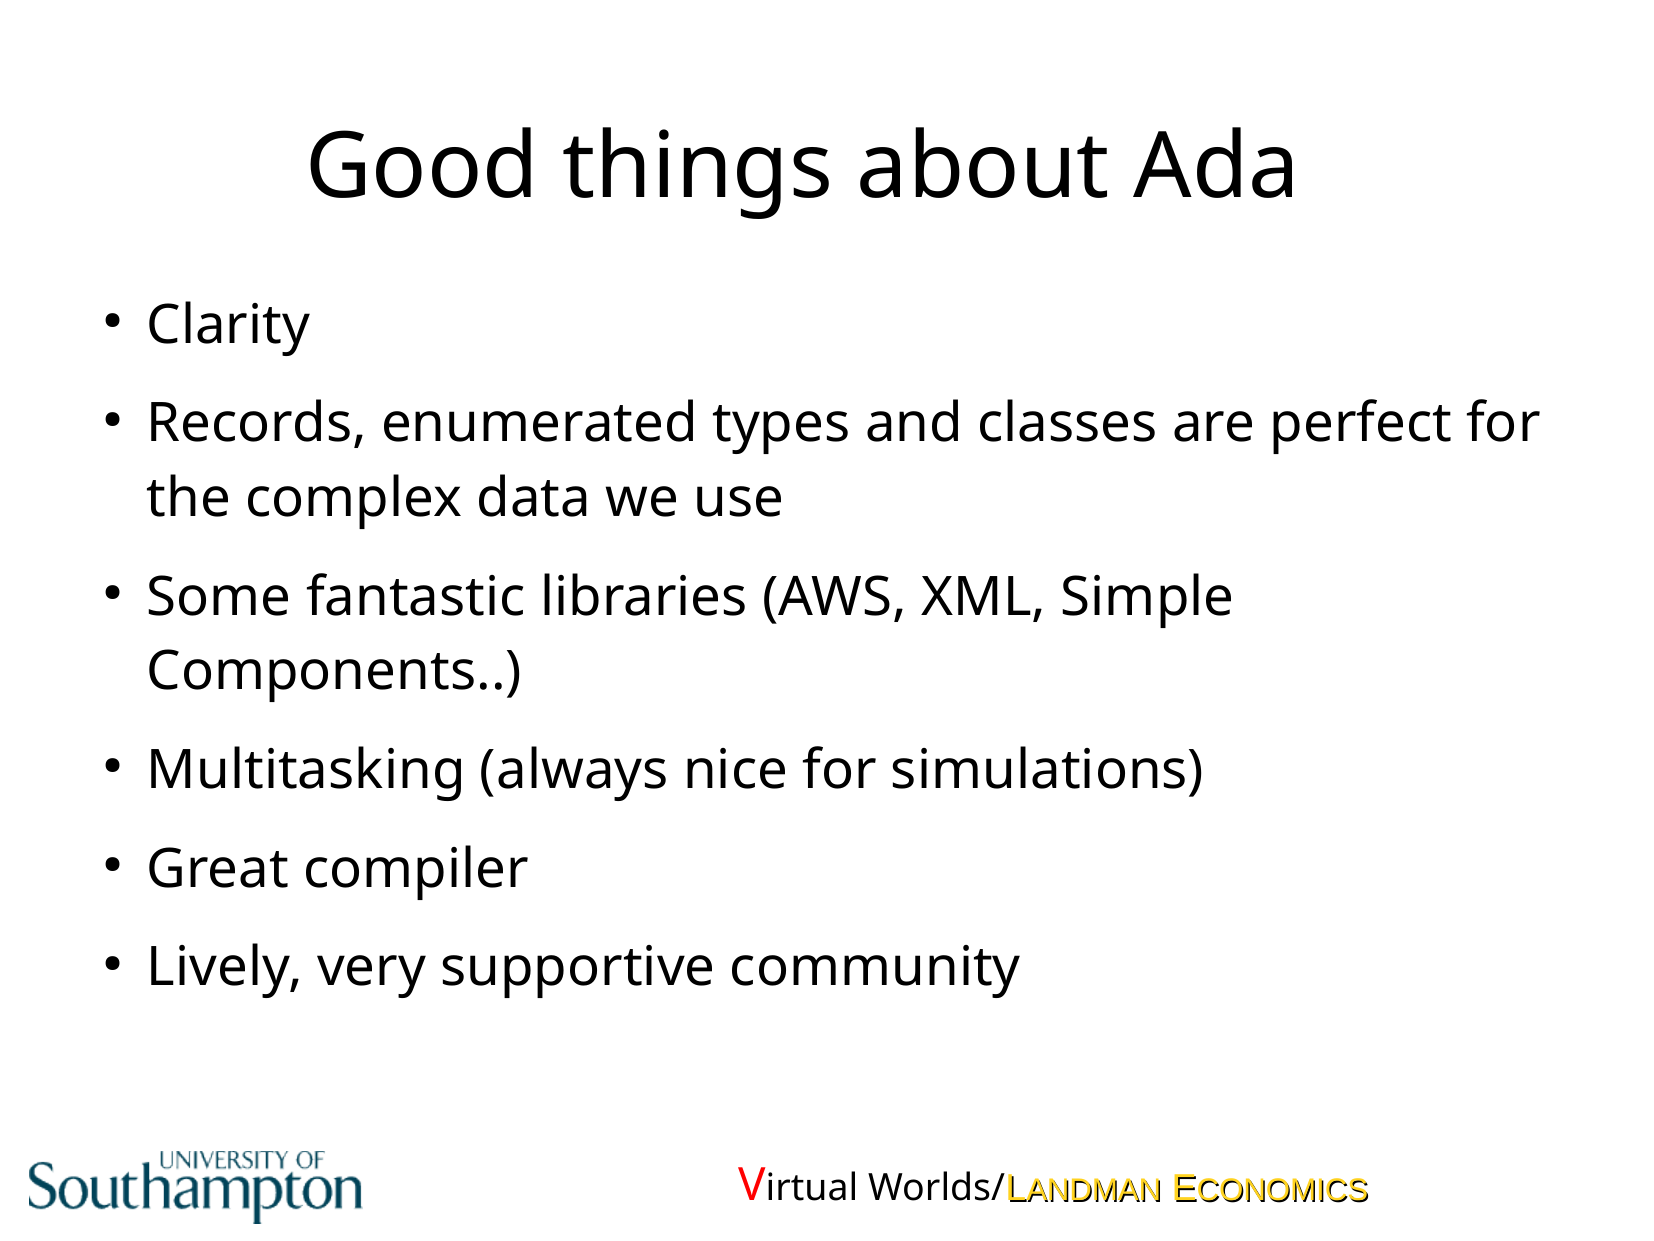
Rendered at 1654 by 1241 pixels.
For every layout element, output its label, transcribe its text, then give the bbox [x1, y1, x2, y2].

list Clarity Records, enumerated types and classes are perfect for the complex data we use Some fantastic libraries (AWS, XML, Simple Components..) Multitasking (always nice for simulations) Great compiler Lively, very supportive community [88, 284, 1577, 1004]
picture [29, 1151, 363, 1224]
title Good things about Ada [59, 58, 1548, 266]
